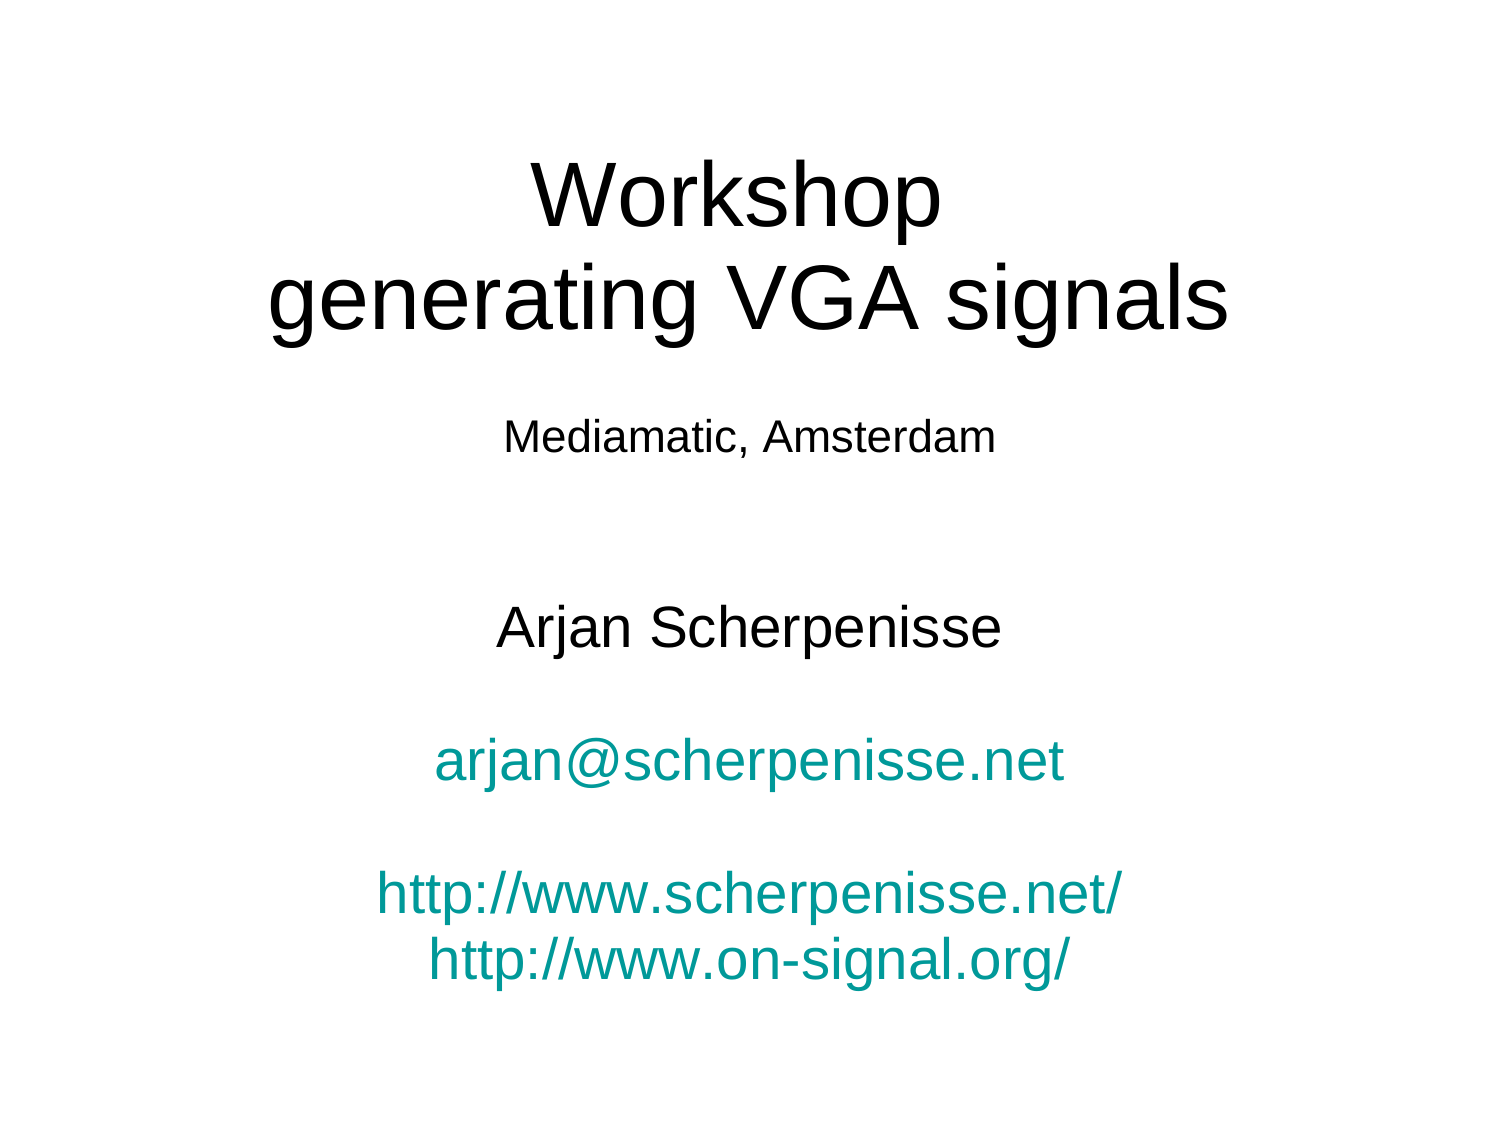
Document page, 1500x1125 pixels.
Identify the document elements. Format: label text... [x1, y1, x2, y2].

subtitle Arjan Scherpenisse arjan@scherpenisse.net http://www.scherpenisse.net/ http://www.on-signal.org/ [225, 597, 1276, 1011]
text_box Mediamatic, Amsterdam [225, 412, 1276, 488]
title Workshop generating VGA signals [112, 125, 1388, 367]
